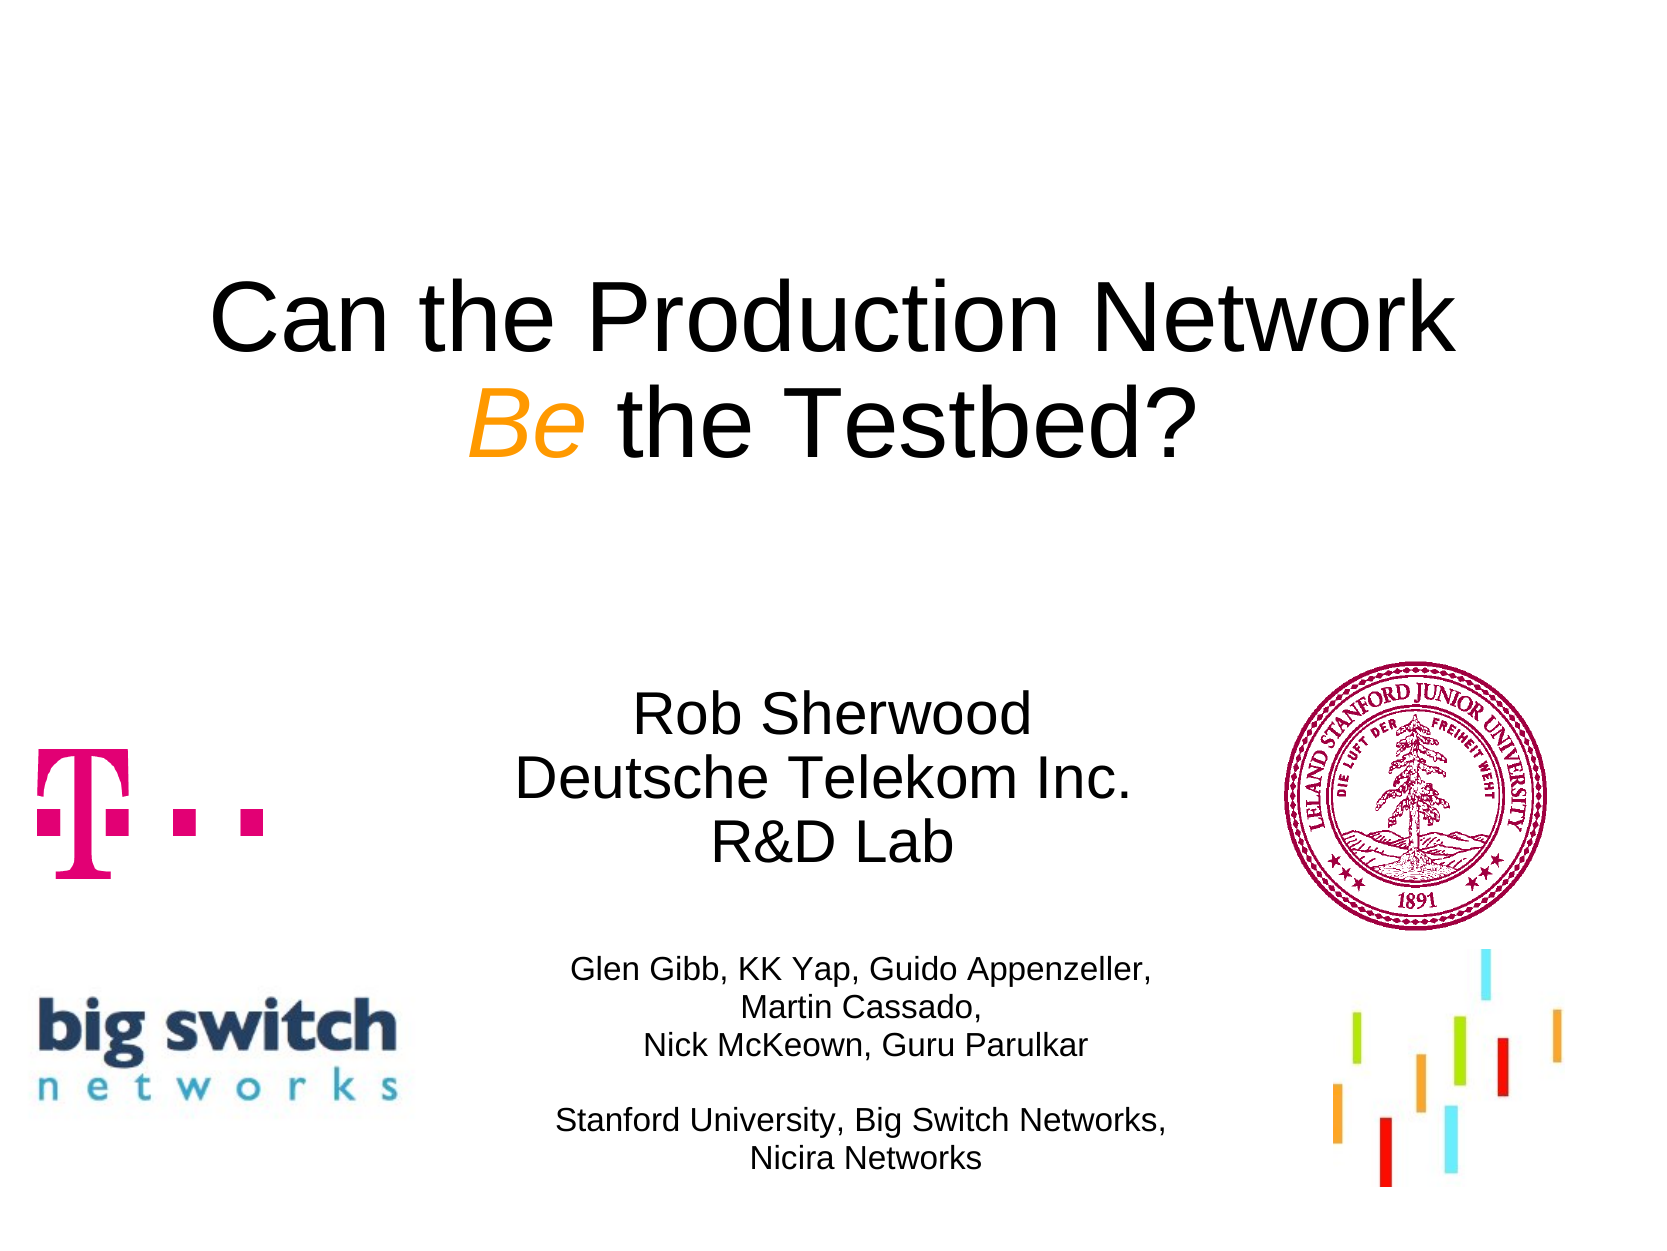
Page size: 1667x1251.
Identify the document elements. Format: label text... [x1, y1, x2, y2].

text_box Glen Gibb, KK Yap, Guido Appenzeller, Martin Cassado, Nick McKeown, Guru Parulkar Stanford University, Big Switch Networks, Nicira Networks [323, 949, 1333, 1178]
subtitle Rob Sherwood Deutsche Telekom Inc. R&D Lab [290, 683, 1275, 920]
picture [5, 974, 422, 1122]
picture [1333, 949, 1565, 1188]
picture [1275, 659, 1575, 938]
picture [37, 749, 263, 879]
title Can the Production Network Be the Testbed? [140, 266, 1525, 504]
